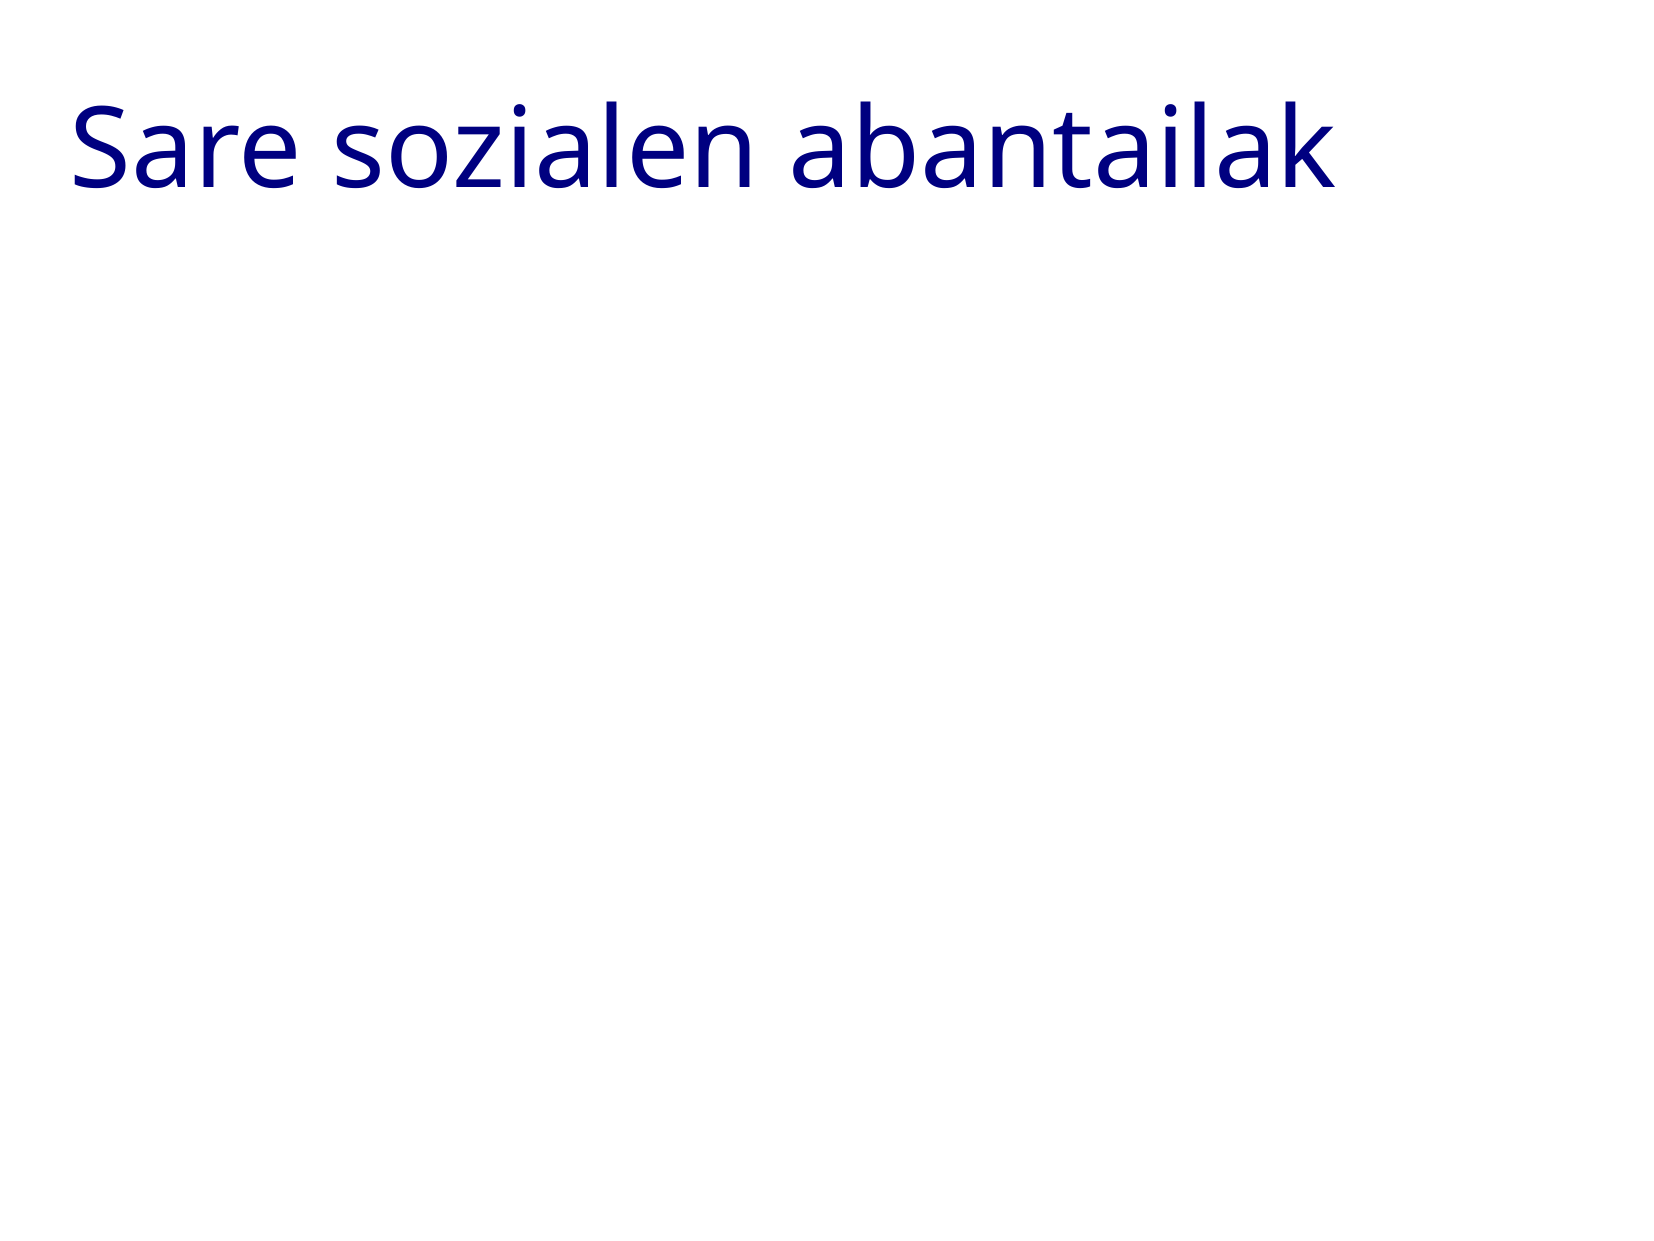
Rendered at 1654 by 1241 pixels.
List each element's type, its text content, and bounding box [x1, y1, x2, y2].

text_box Sare sozialen abantailak [55, 59, 1582, 207]
